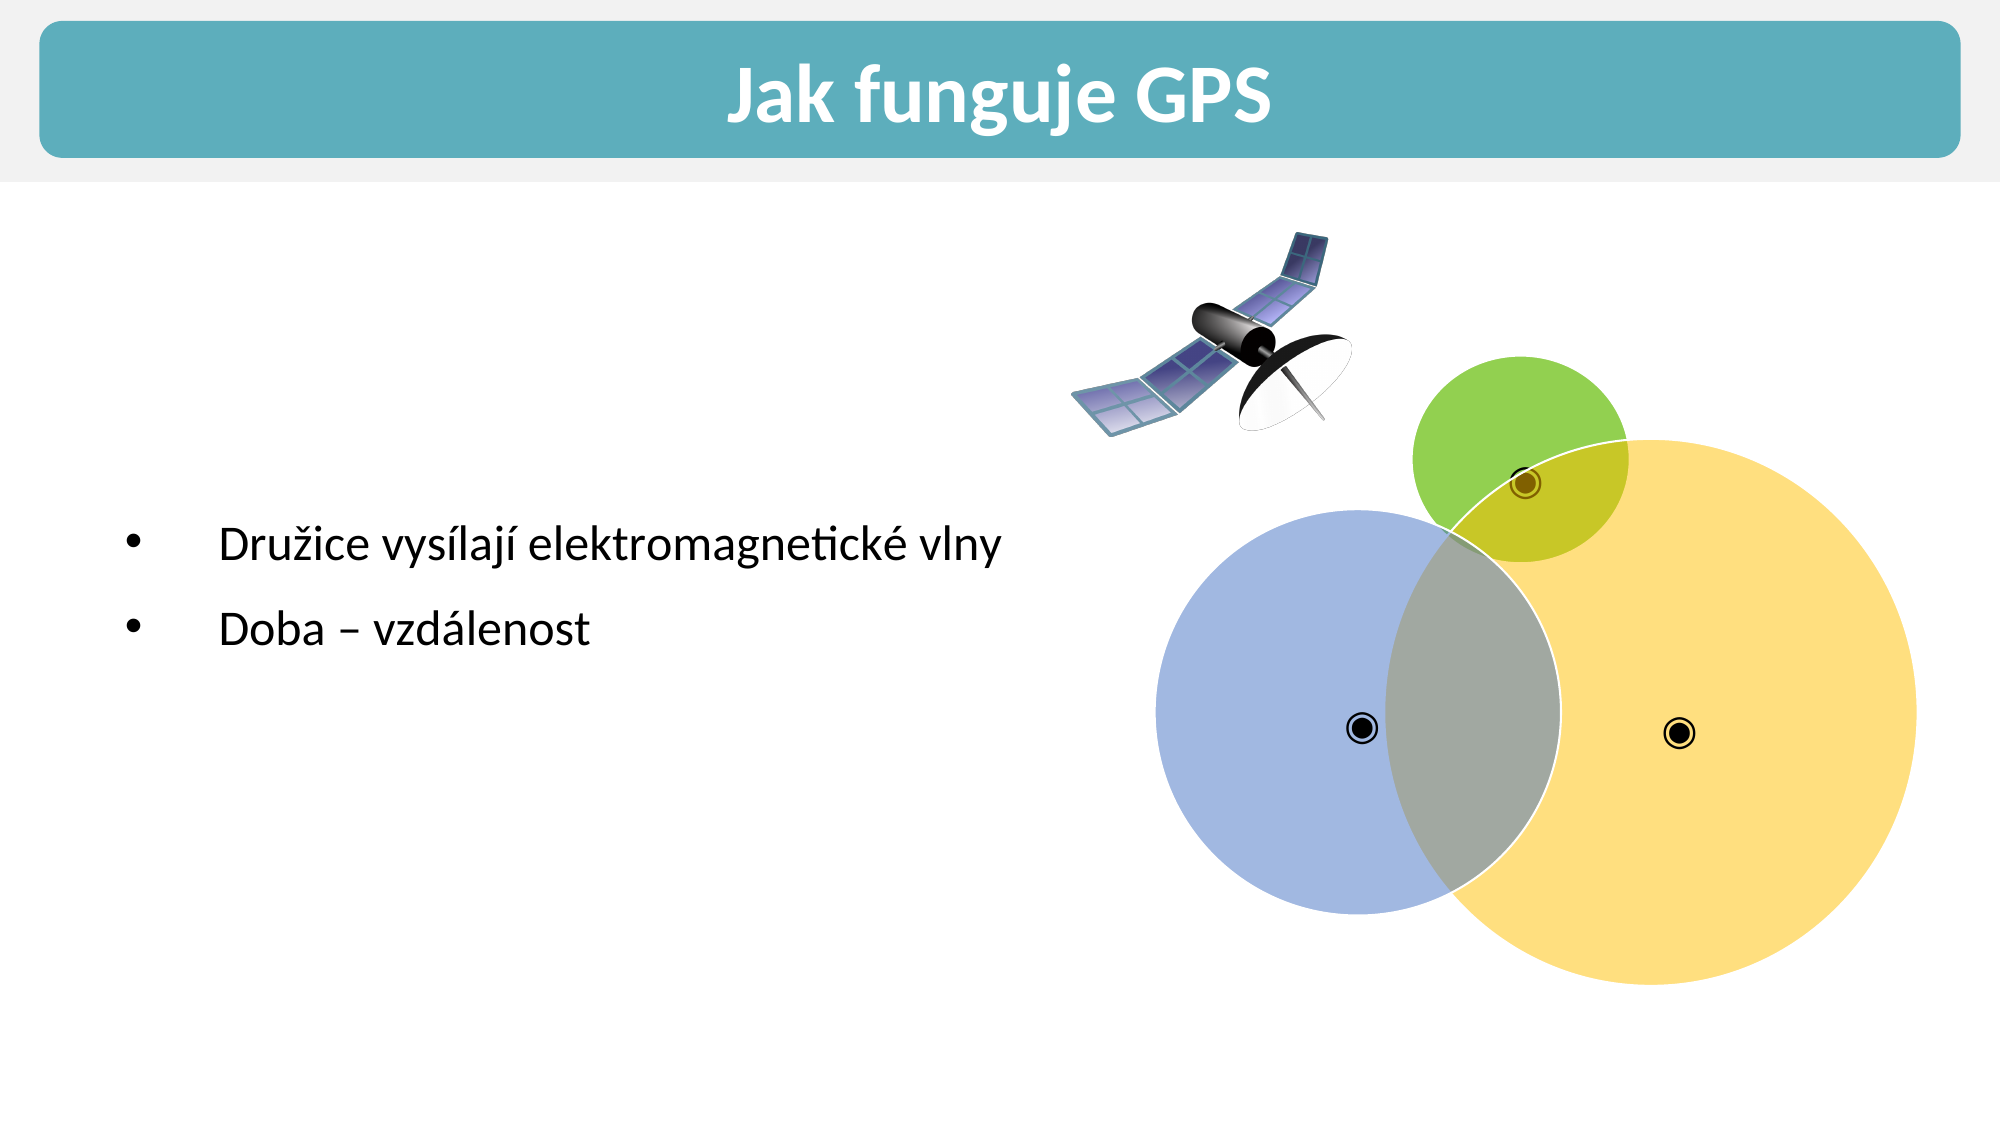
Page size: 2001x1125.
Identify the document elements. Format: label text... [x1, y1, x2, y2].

text_box Jak funguje GPS [39, 20, 1961, 158]
text_box ◉ [1411, 355, 1628, 531]
text_box ◉ [1451, 438, 1918, 986]
text_box Družice vysílají elektromagnetické vlny Doba – vzdálenost [110, 503, 1155, 748]
picture [1071, 232, 1352, 437]
text_box [0, 0, 2000, 182]
text_box ◉ [1155, 509, 1562, 916]
